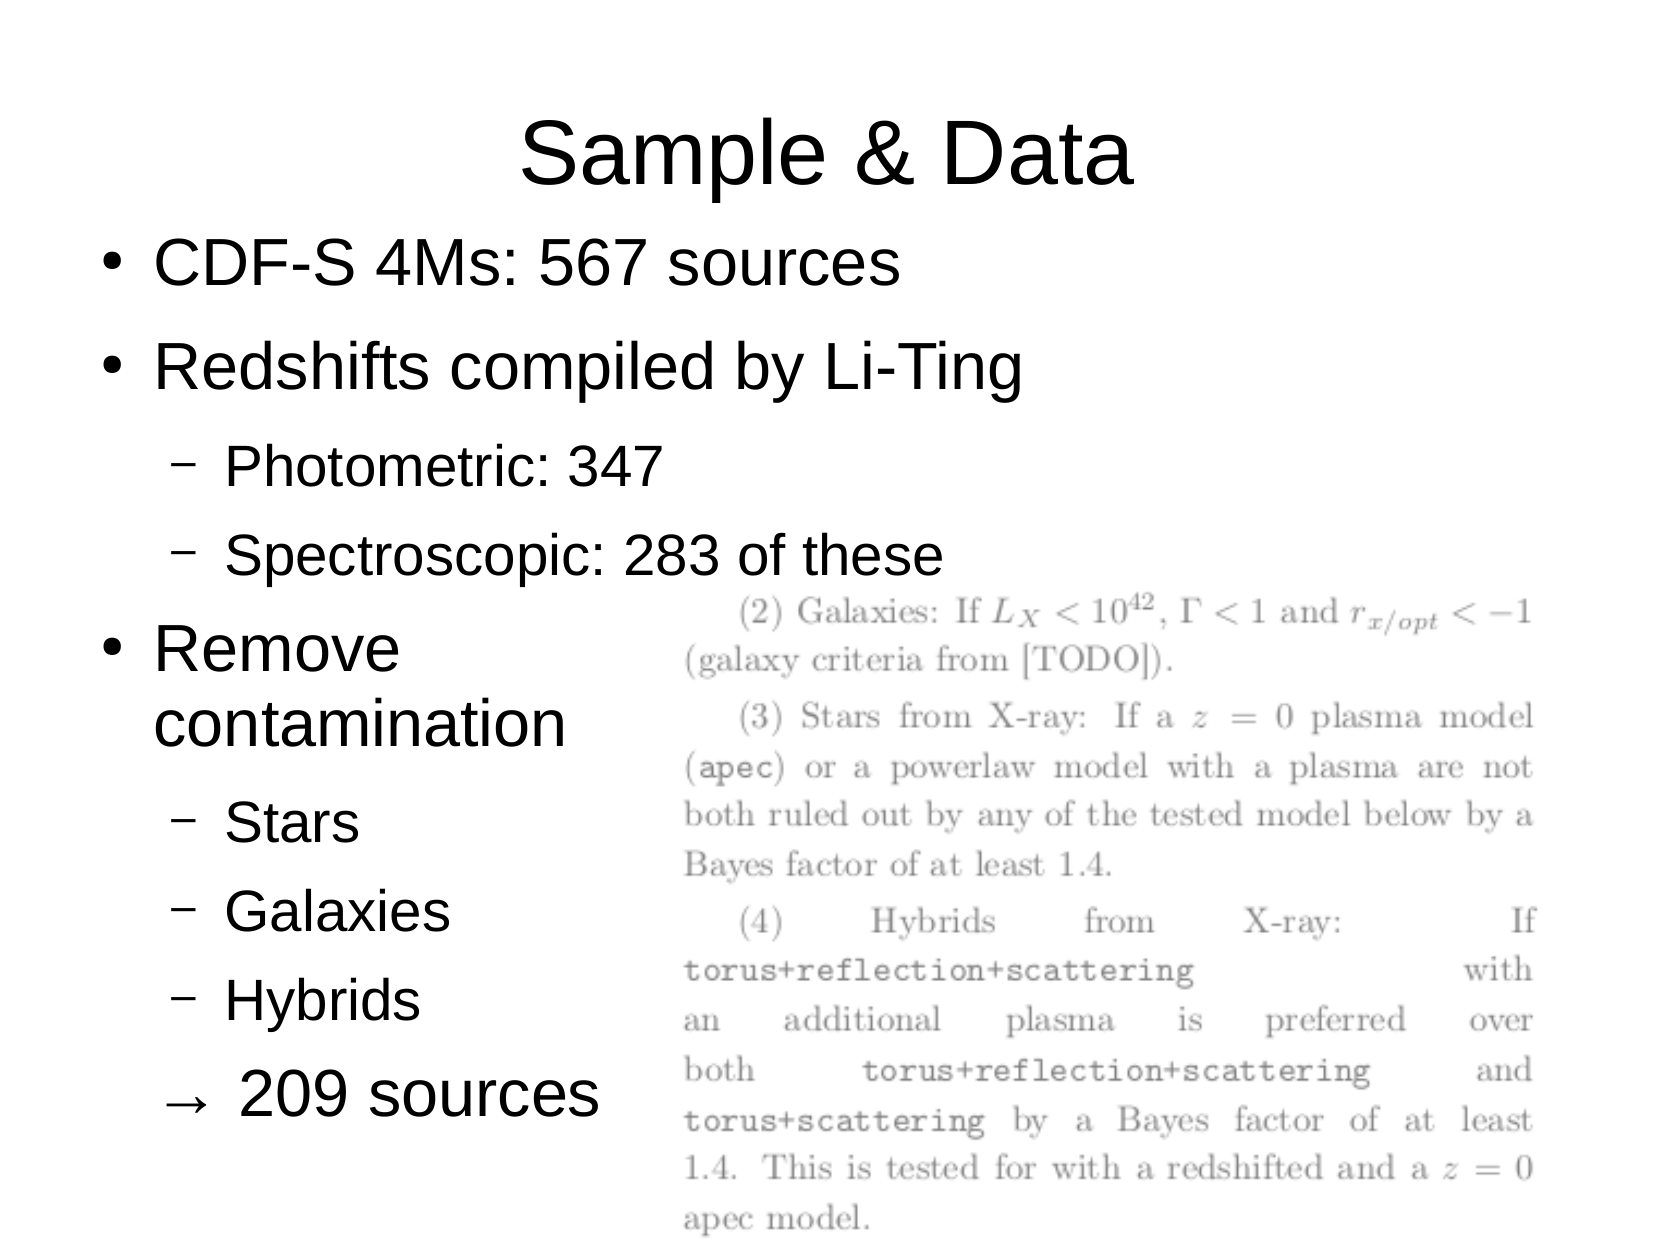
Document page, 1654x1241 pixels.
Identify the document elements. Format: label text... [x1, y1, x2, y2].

list CDF-S 4Ms: 567 sources Redshifts compiled by Li-Ting Photometric: 347 Spectroscopic: 283 of these Remove contamination Stars Galaxies Hybrids → 209 sources [82, 225, 1538, 1241]
title Sample & Data [82, 49, 1571, 257]
text_box [660, 585, 1591, 1241]
